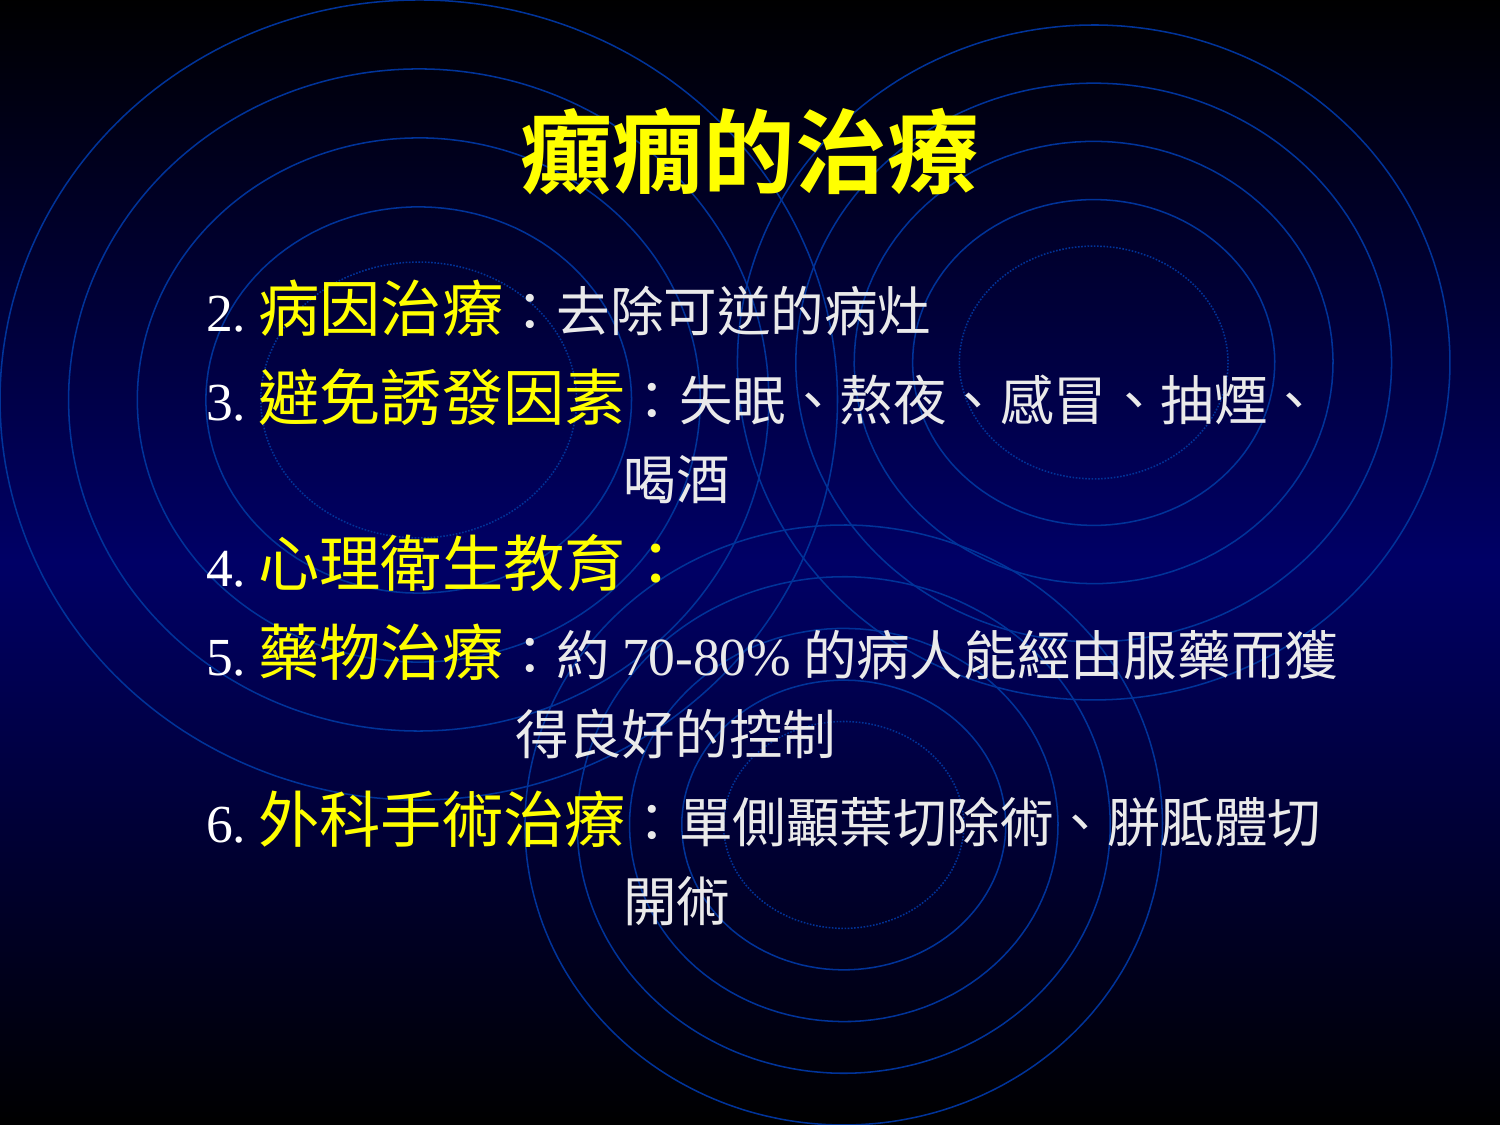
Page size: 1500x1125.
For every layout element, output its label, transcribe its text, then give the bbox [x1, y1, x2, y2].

title 癲癇的治療 [112, 62, 1388, 238]
list 2.病因治療：去除可逆的病灶 3.避免誘發因素：失眠、熬夜、感冒、抽煙、 喝酒 4.心理衛生教育： 5.藥物治療：約70-80%的病人能經由服藥而獲 得良好的控制 6.外科手術治療：單側顳葉切除術、胼胝體切 開術 [112, 262, 1388, 1000]
